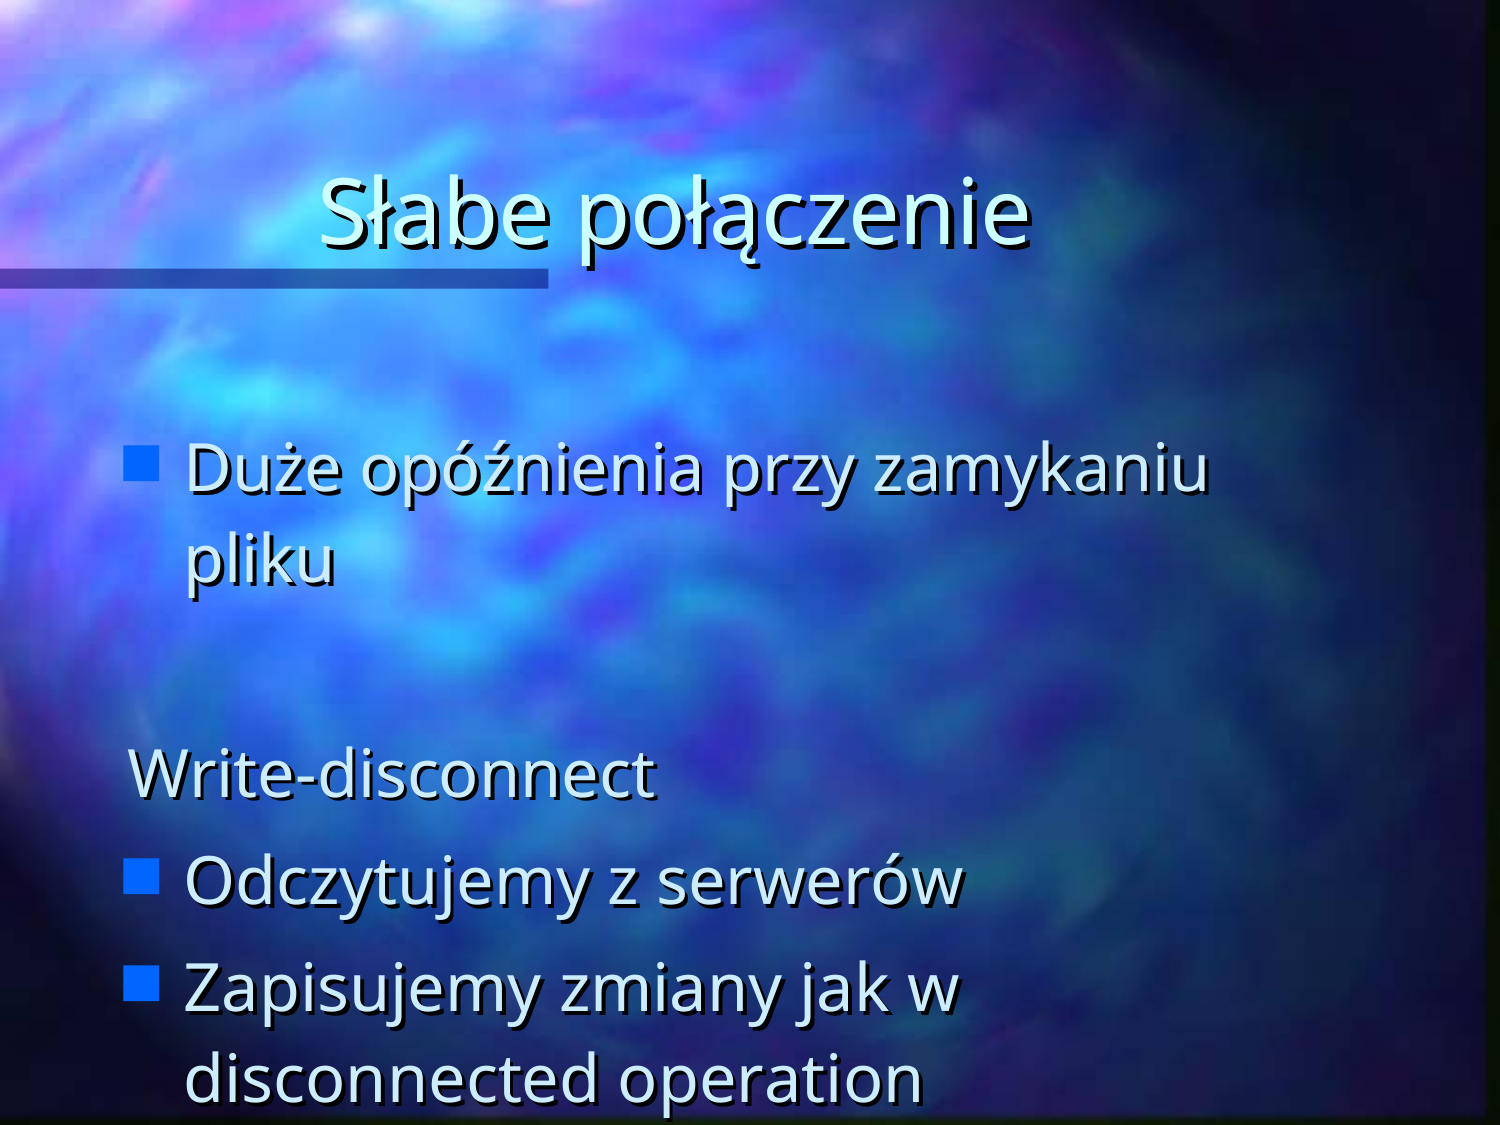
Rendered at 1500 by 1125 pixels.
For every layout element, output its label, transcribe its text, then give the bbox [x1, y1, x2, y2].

list Duże opóźnienia przy zamykaniu pliku Write-disconnect Odczytujemy z serwerów Zapisujemy zmiany jak w disconnected operation [112, 412, 1388, 1001]
picture [0, 0, 1500, 1125]
title Słabe połączenie [37, 74, 1313, 275]
